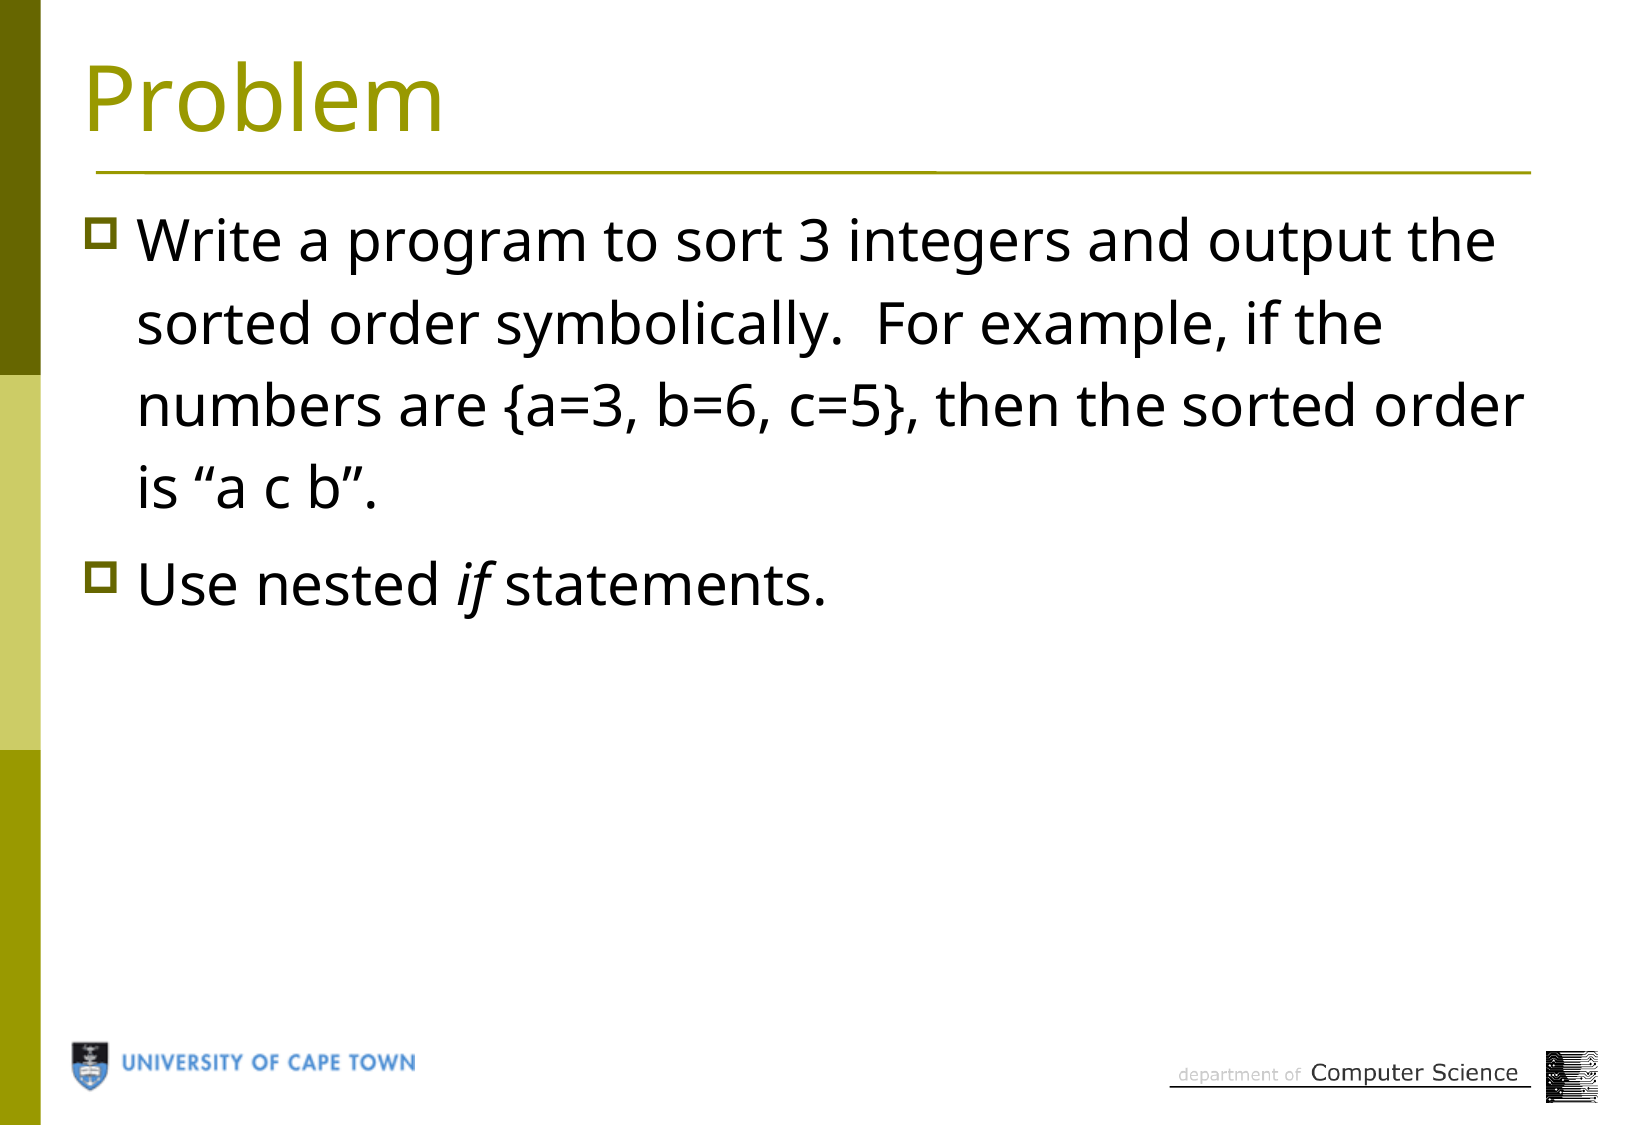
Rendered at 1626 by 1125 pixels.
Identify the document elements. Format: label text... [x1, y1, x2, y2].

picture [1546, 1051, 1598, 1103]
picture [61, 1024, 415, 1103]
picture [1169, 1043, 1532, 1091]
list Write a program to sort 3 integers and output the sorted order symbolically. For example, if the numbers are {a=3, b=6, c=5}, then the sorted order is “a c b”. Use nested if statements. [81, 196, 1543, 991]
title Problem [81, 36, 1543, 165]
